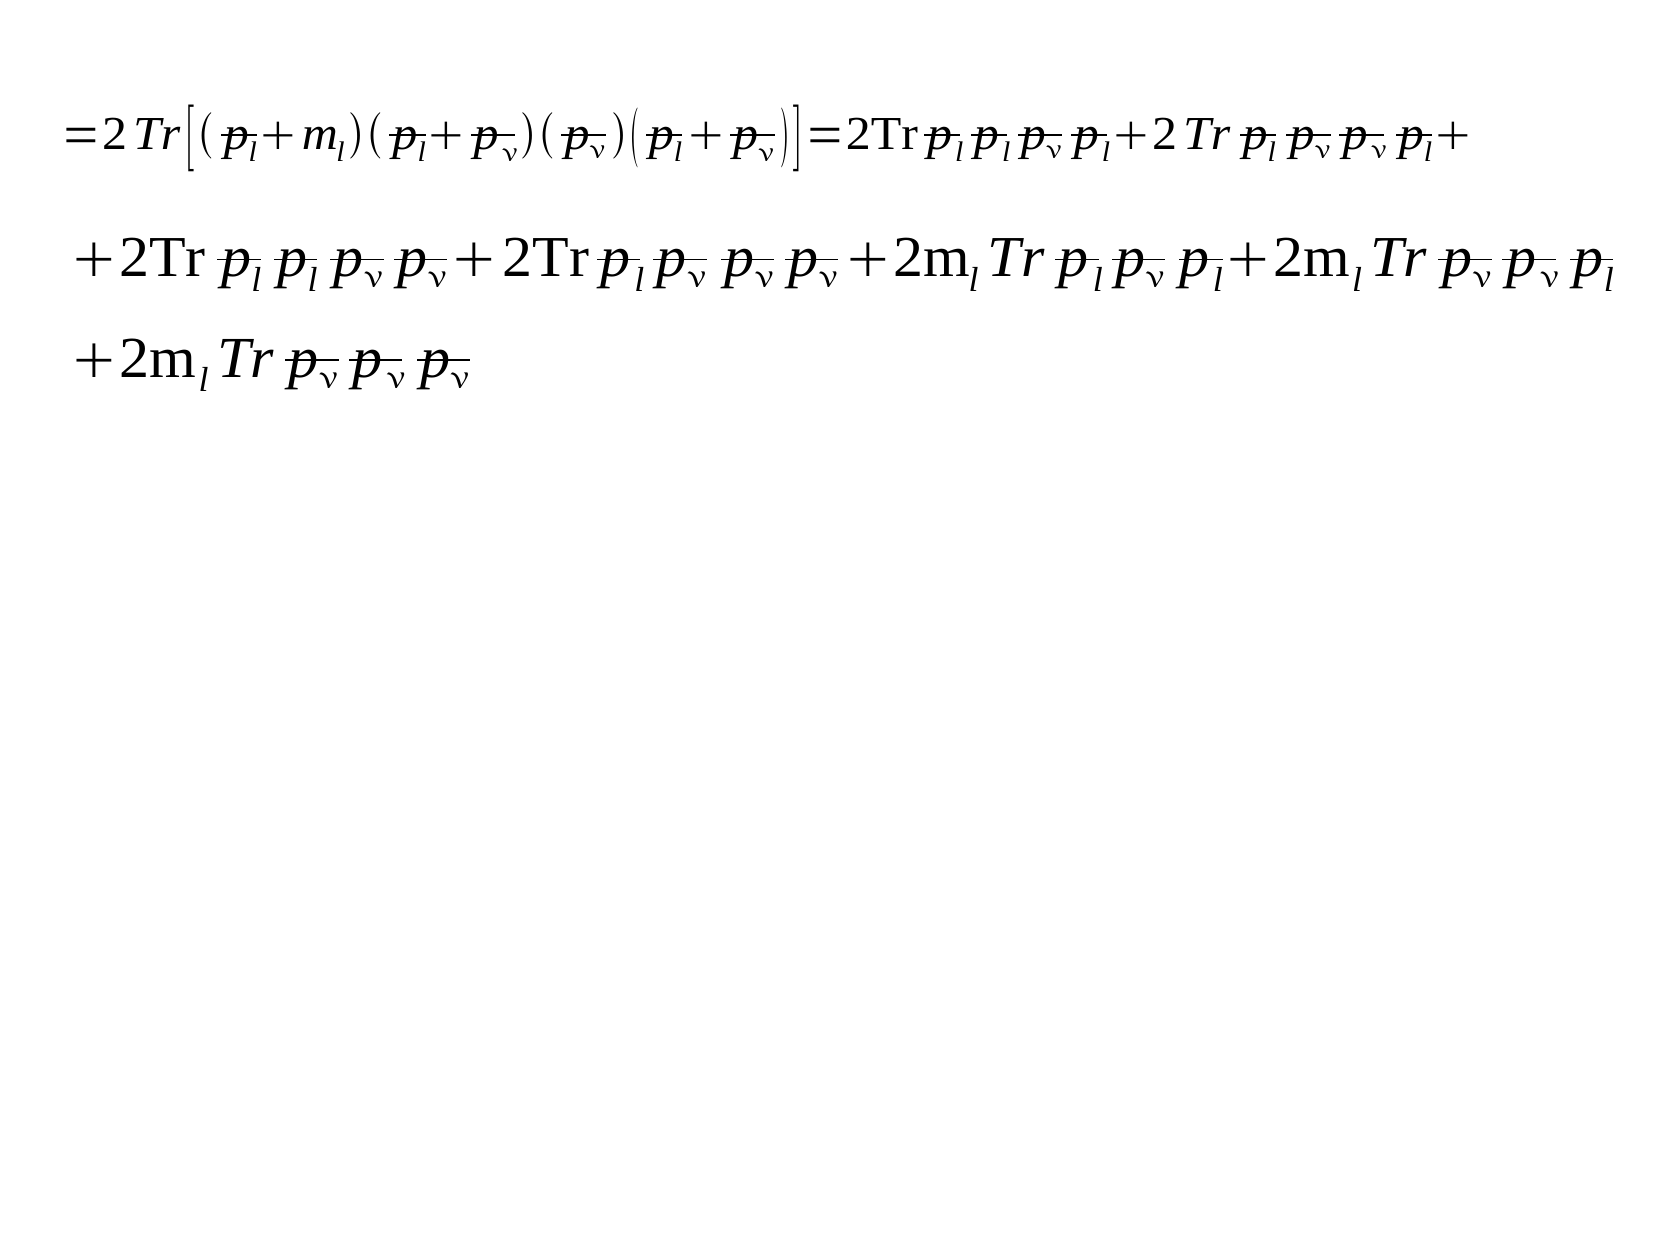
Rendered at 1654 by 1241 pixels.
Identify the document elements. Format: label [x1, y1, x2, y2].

chart [55, 326, 487, 400]
chart [55, 226, 1630, 299]
chart [48, 101, 1488, 173]
